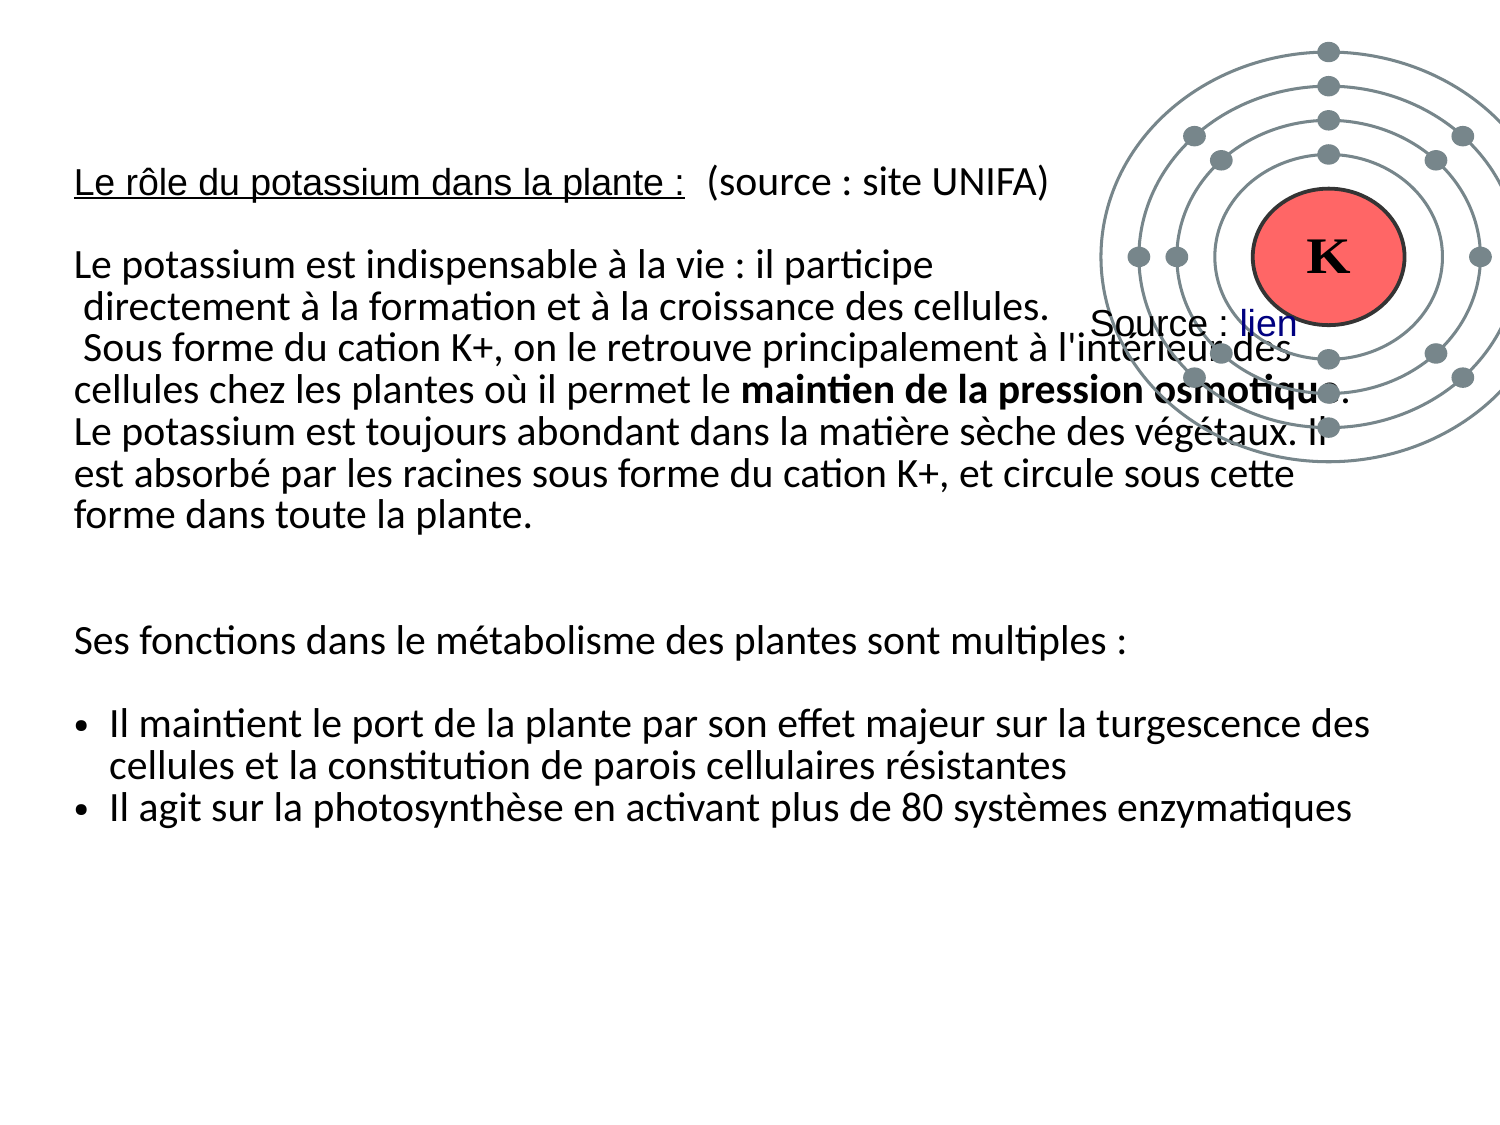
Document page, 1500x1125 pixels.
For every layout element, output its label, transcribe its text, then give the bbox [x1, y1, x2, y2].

text_box Source : lien [1074, 295, 1477, 353]
text_box Le rôle du potassium dans la plante : (source : site UNIFA) Le potassium est indispensable à la vie : il participe directement à la formation et à la croissance des cellules. Sous forme du cation K+, on le retrouve principalement à l'intérieur des cellules chez les plantes où il permet le maintien de la pression osmotique. Le potassium est toujours abondant dans la matière sèche des végétaux. Il est absorbé par les racines sous forme du cation K+, et circule sous cette forme dans toute la plante. Ses fonctions dans le métabolisme des plantes sont multiples : Il maintient le port de la plante par son effet majeur sur la turgescence des cellules et la constitution de parois cellulaires résistantes Il agit sur la photosynthèse en activant plus de 80 systèmes enzymatiques [59, 153, 1394, 1125]
picture [1062, 17, 1500, 497]
